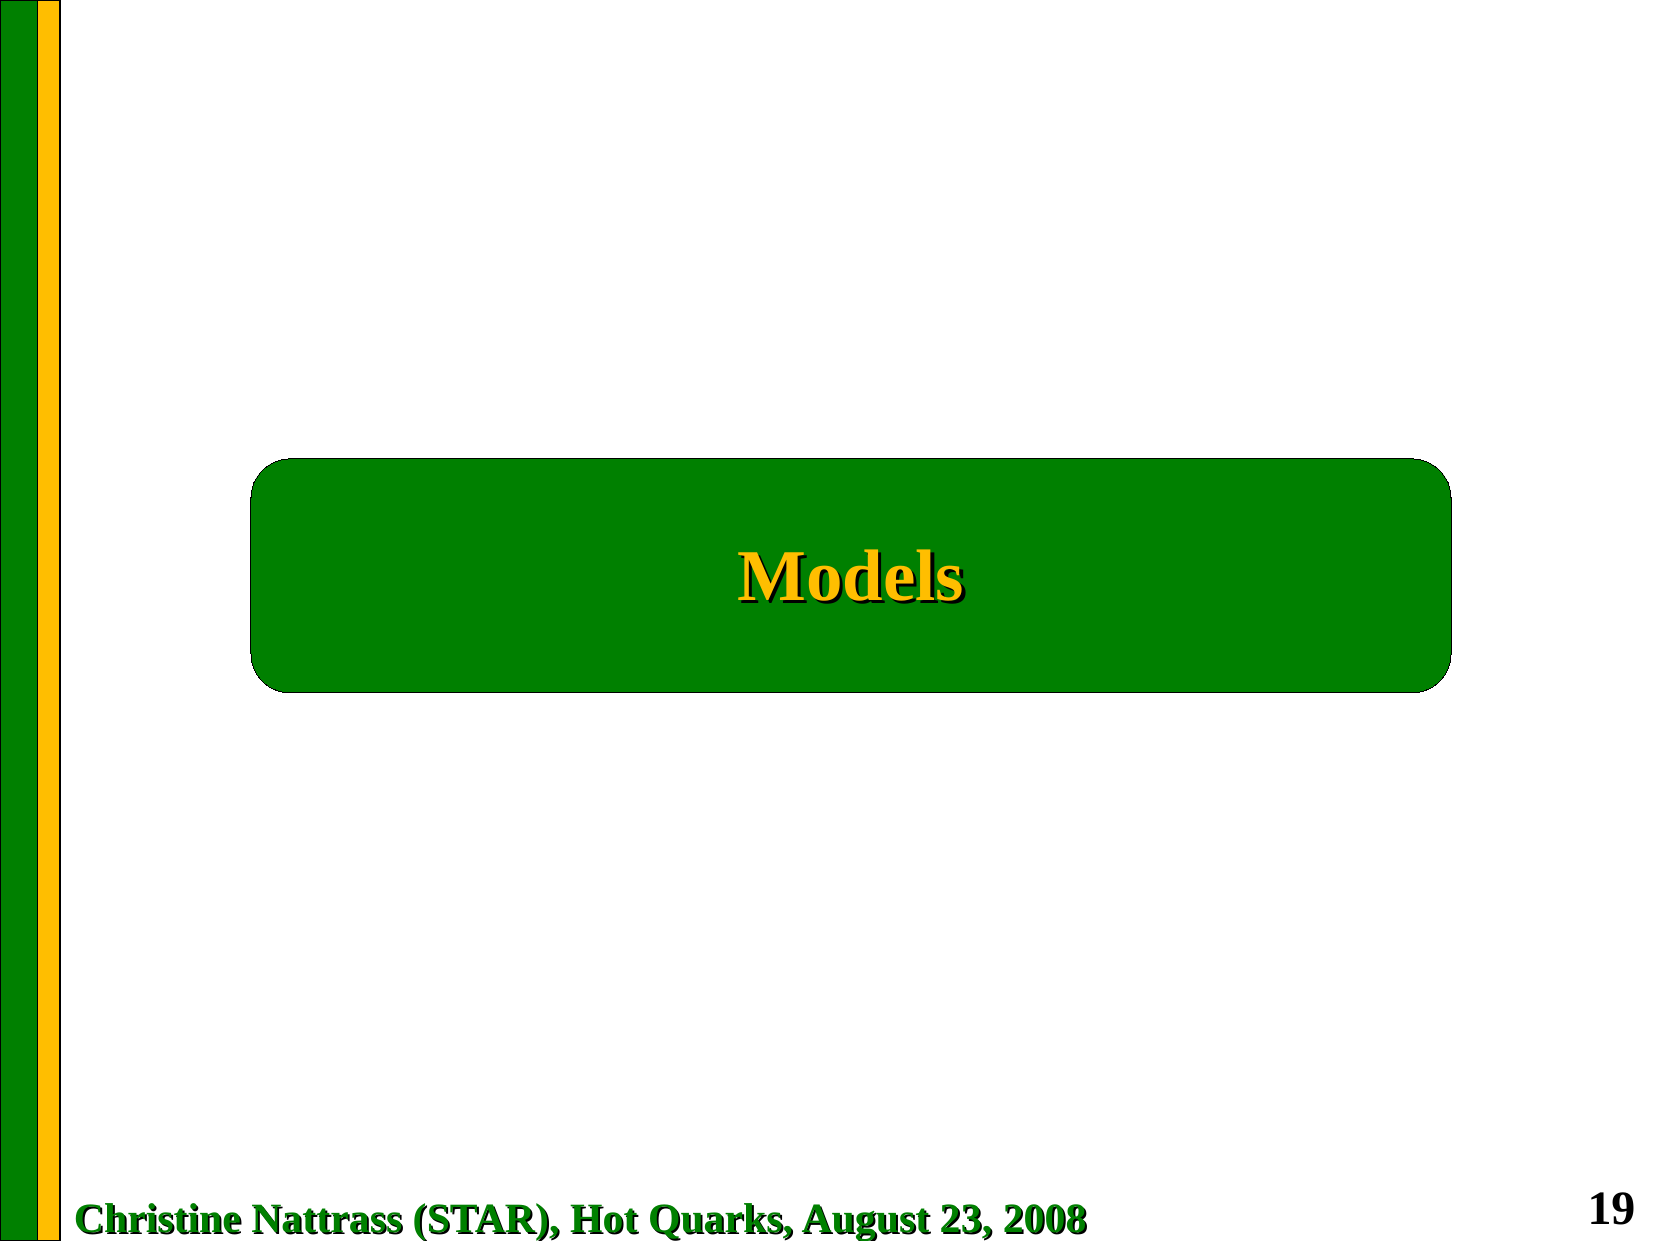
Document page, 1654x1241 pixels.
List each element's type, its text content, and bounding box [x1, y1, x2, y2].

text_box Models [250, 458, 1452, 693]
text_box 19 [1537, 1174, 1651, 1241]
